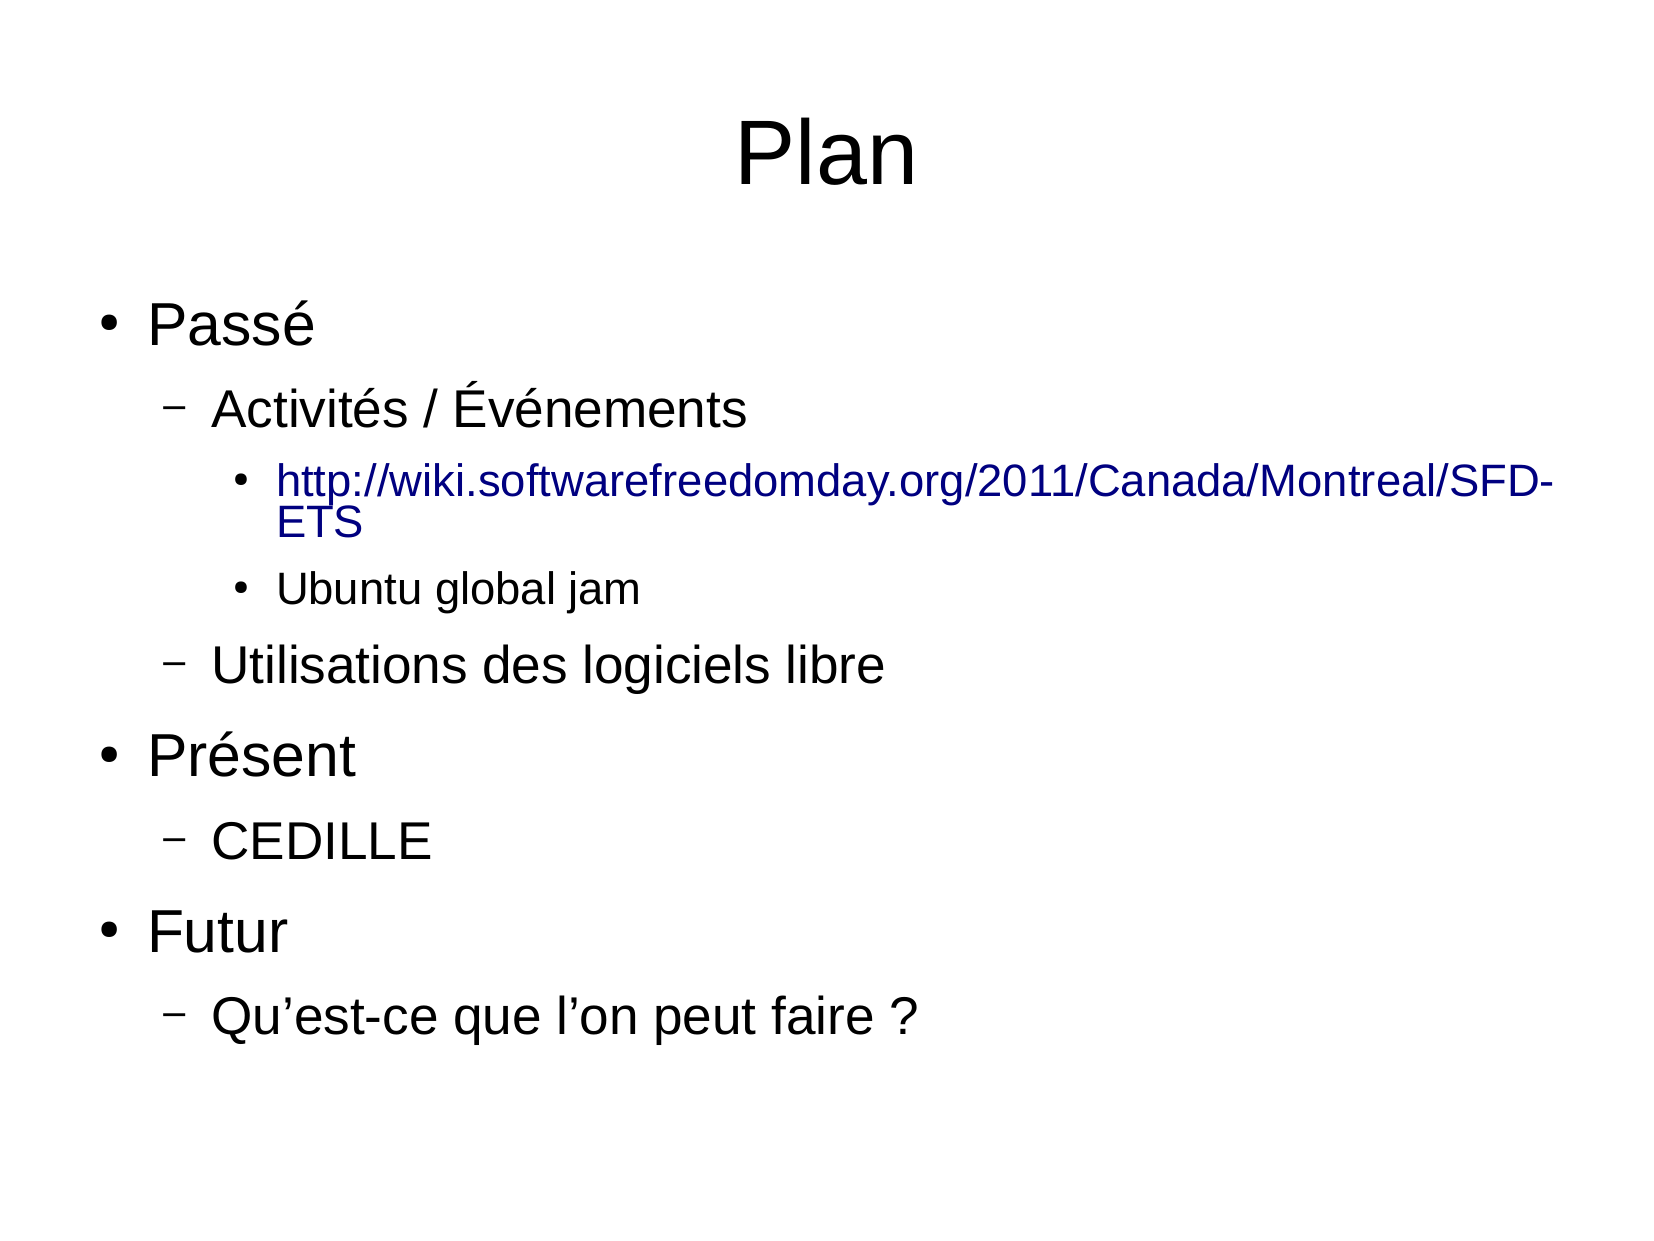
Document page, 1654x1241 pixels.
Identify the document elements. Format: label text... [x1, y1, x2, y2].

list Passé Activités / Événements http://wiki.softwarefreedomday.org/2011/Canada/Montreal/SFD-ETS Ubuntu global jam Utilisations des logiciels libre Présent CEDILLE Futur Qu’est-ce que l’on peut faire ? [82, 290, 1571, 1010]
title Plan [82, 49, 1571, 257]
